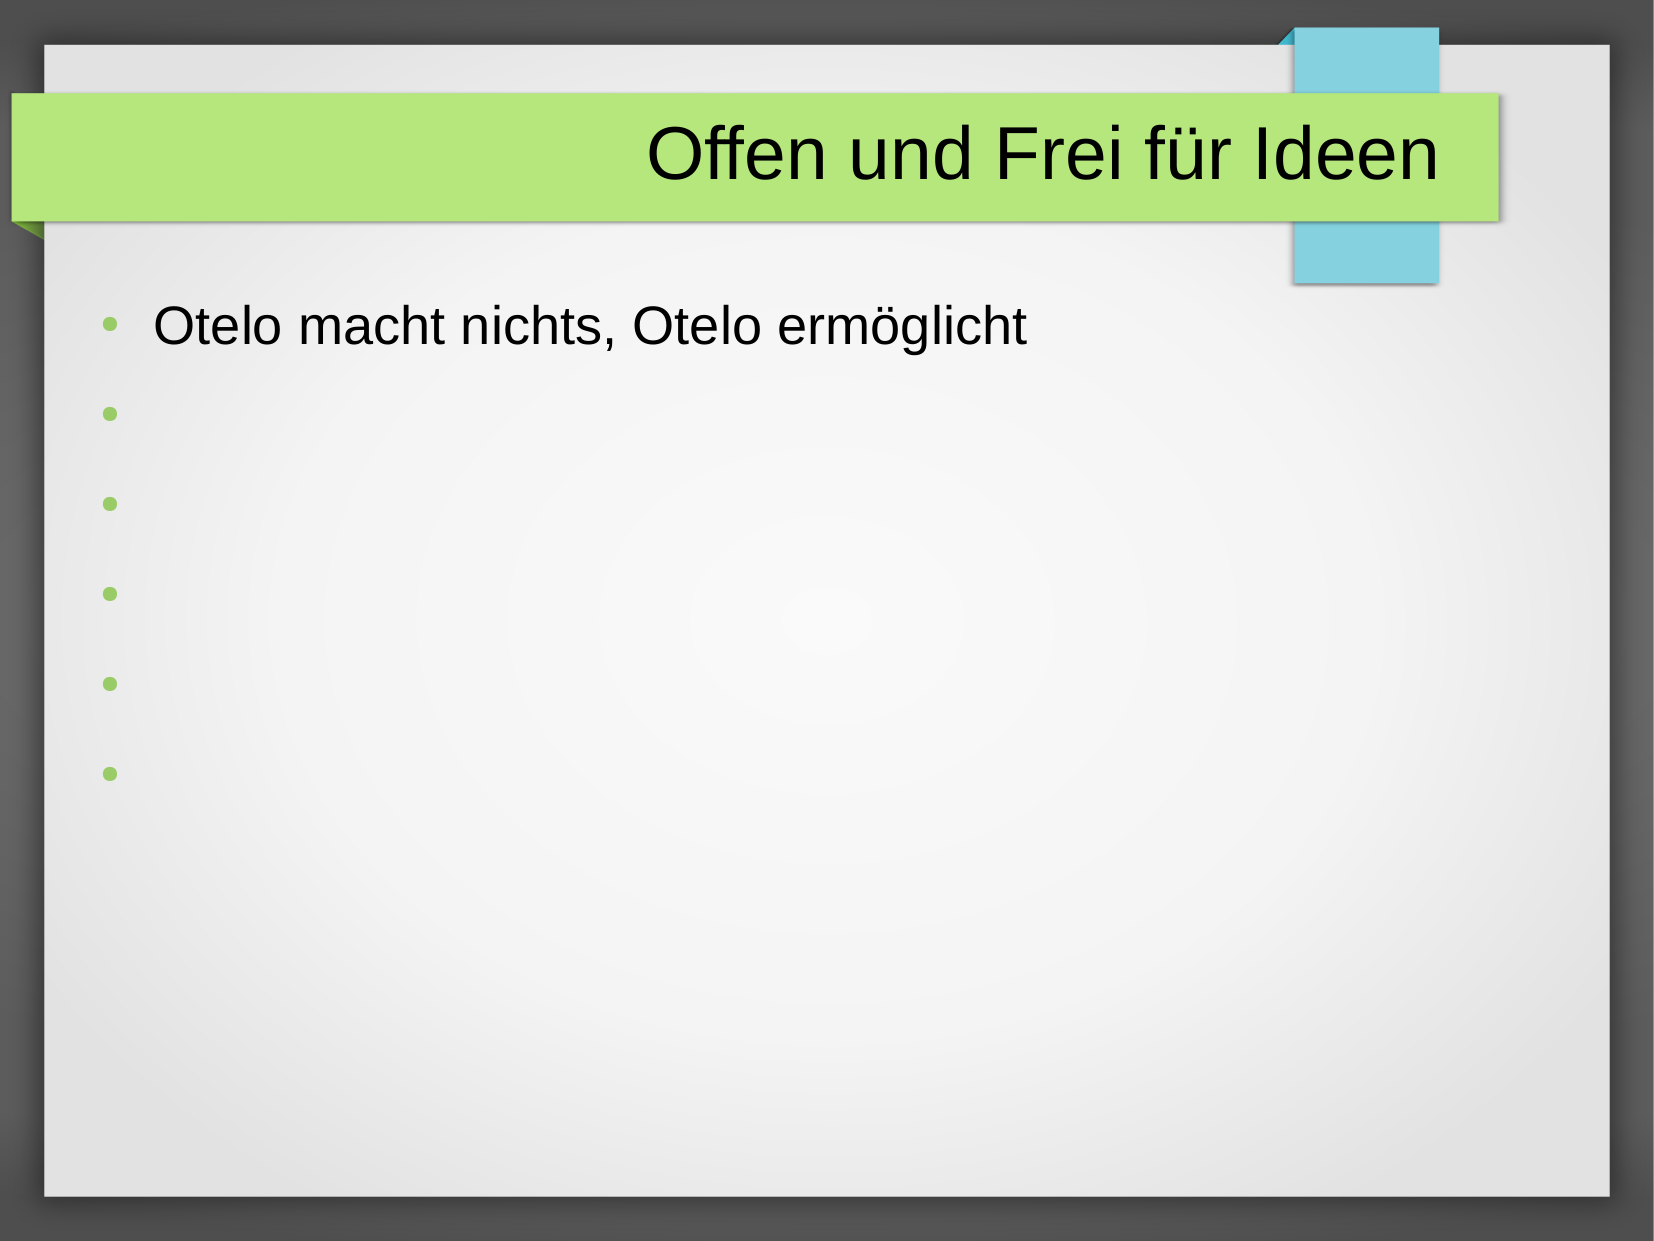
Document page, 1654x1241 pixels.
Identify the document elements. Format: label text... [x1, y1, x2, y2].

title Offen und Frei für Ideen [259, 94, 1441, 213]
list Otelo macht nichts, Otelo ermöglicht [82, 295, 1571, 1015]
picture [0, 0, 1654, 1241]
